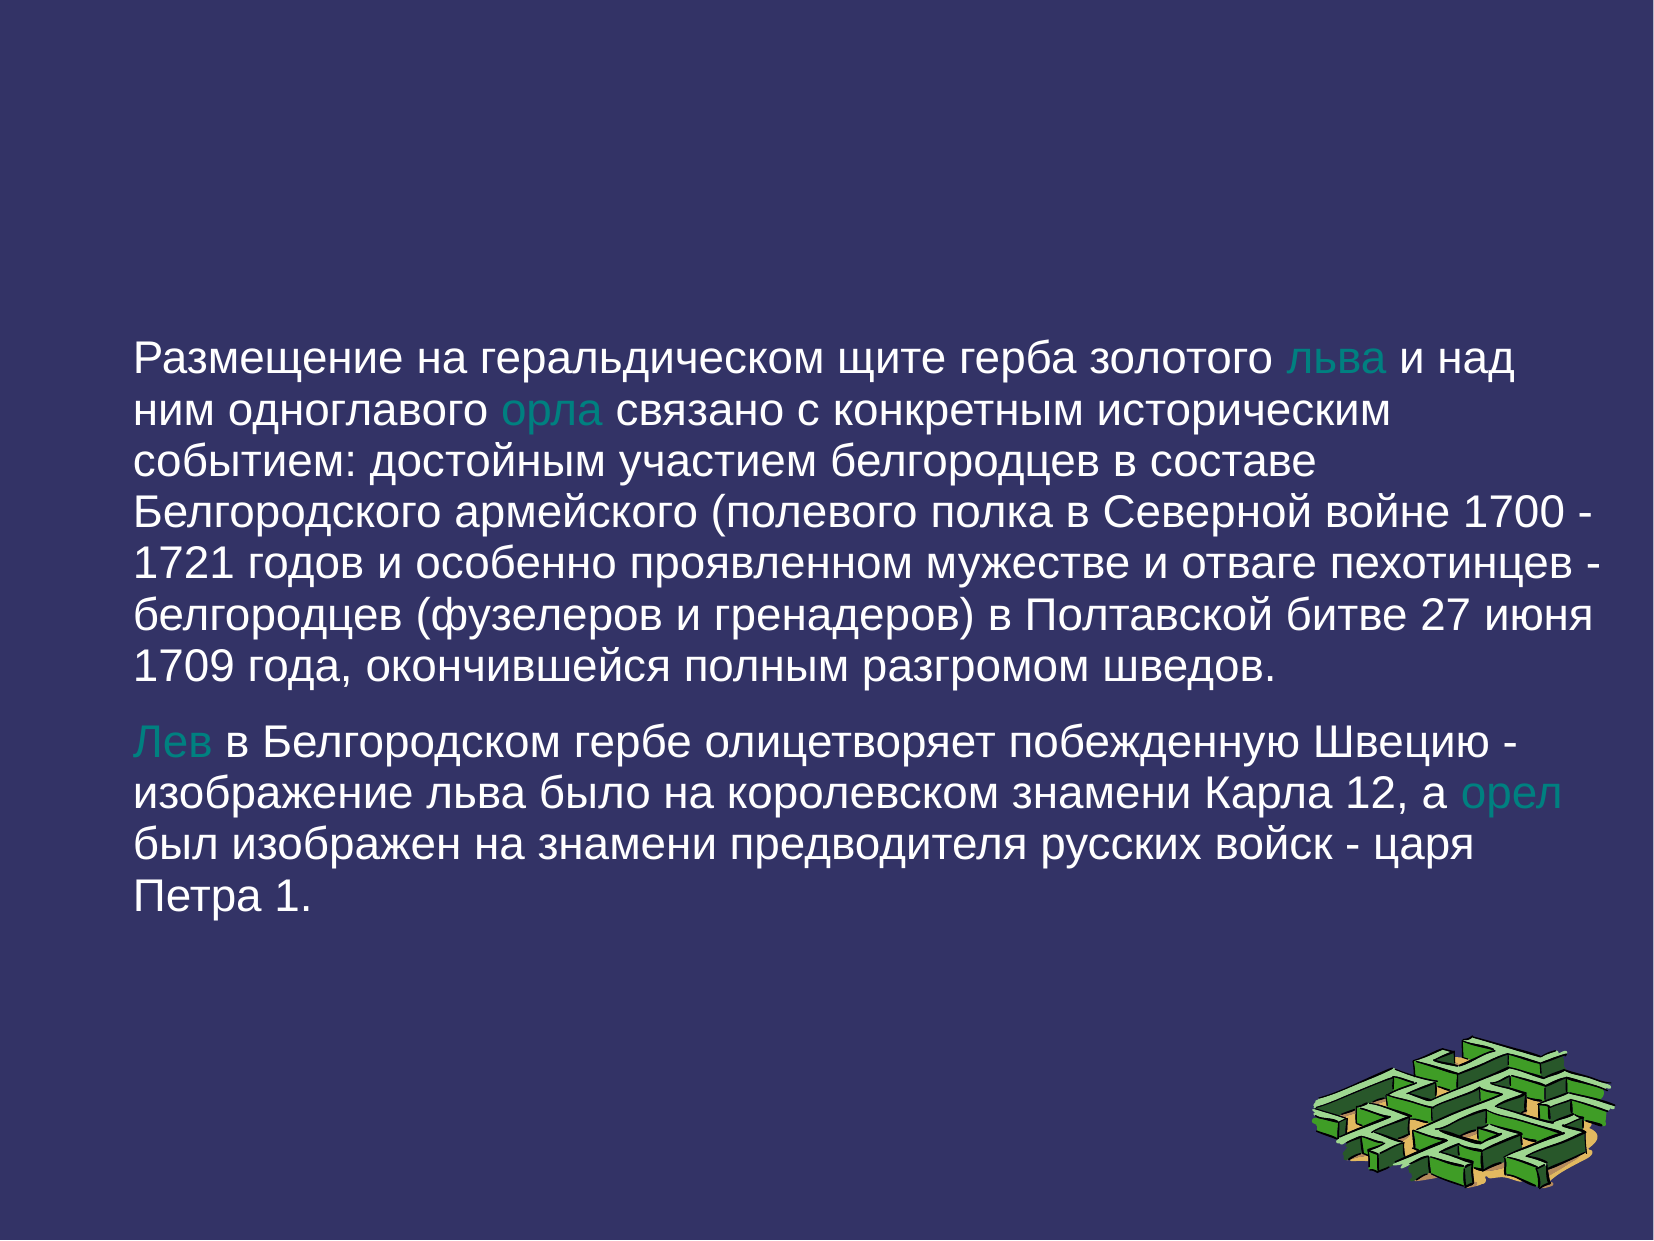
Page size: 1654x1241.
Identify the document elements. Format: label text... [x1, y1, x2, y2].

text_box Размещение на геральдическом щите герба золотого льва и над ним одноглавого орла связано с конкретным историческим событием: достойным участием белгородцев в составе Белгородского армейского (полевого полка в Северной войне 1700 - 1721 годов и особенно проявленном мужестве и отваге пехотинцев - белгородцев (фузелеров и гренадеров) в Полтавской битве 27 июня 1709 года, окончившейся полным разгромом шведов. Лев в Белгородском гербе олицетворяет побежденную Швецию - изображение льва было на королевском знамени Карла 12, а орел был изображен на знамени предводителя русских войск - царя Петра 1. [118, 324, 1625, 1135]
